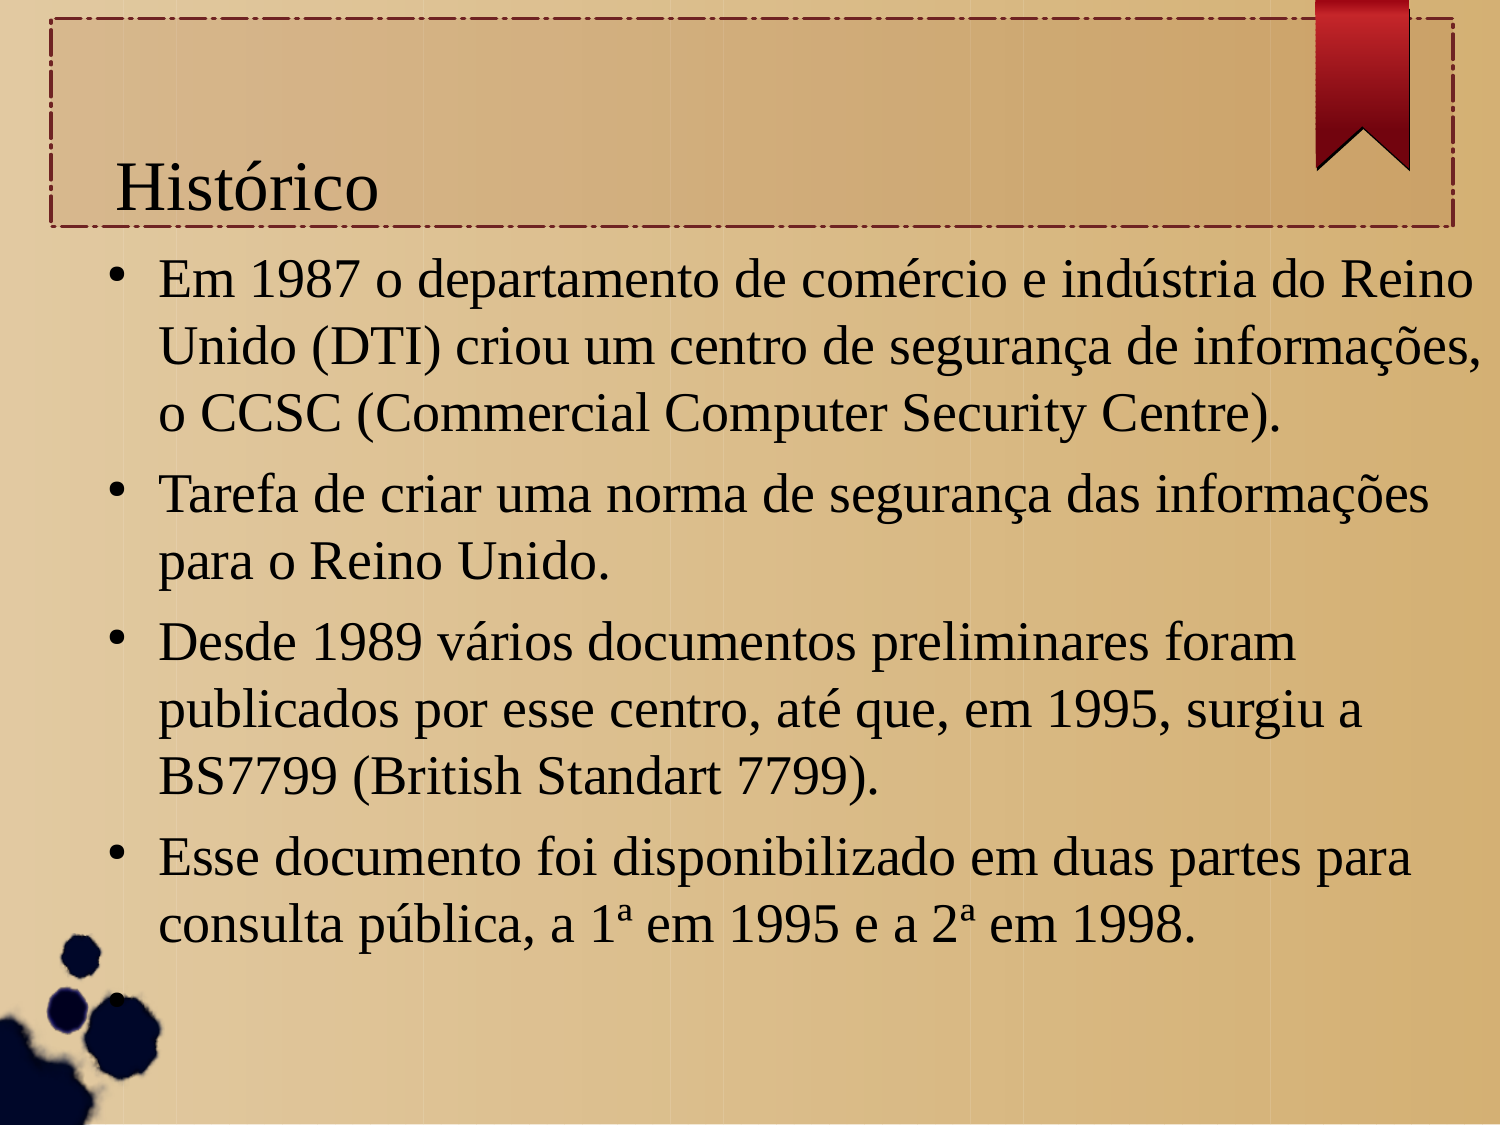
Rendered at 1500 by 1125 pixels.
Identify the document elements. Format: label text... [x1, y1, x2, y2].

list Em 1987 o departamento de comércio e indústria do Reino Unido (DTI) criou um centro de segurança de informações, o CCSC (Commercial Computer Security Centre). Tarefa de criar uma norma de segurança das informações para o Reino Unido. Desde 1989 vários documentos preliminares foram publicados por esse centro, até que, em 1995, surgiu a BS7799 (British Standart 7799). Esse documento foi disponibilizado em duas partes para consulta pública, a 1ª em 1995 e a 2ª em 1998. [75, 234, 1500, 1006]
title Histórico [74, 20, 1313, 233]
